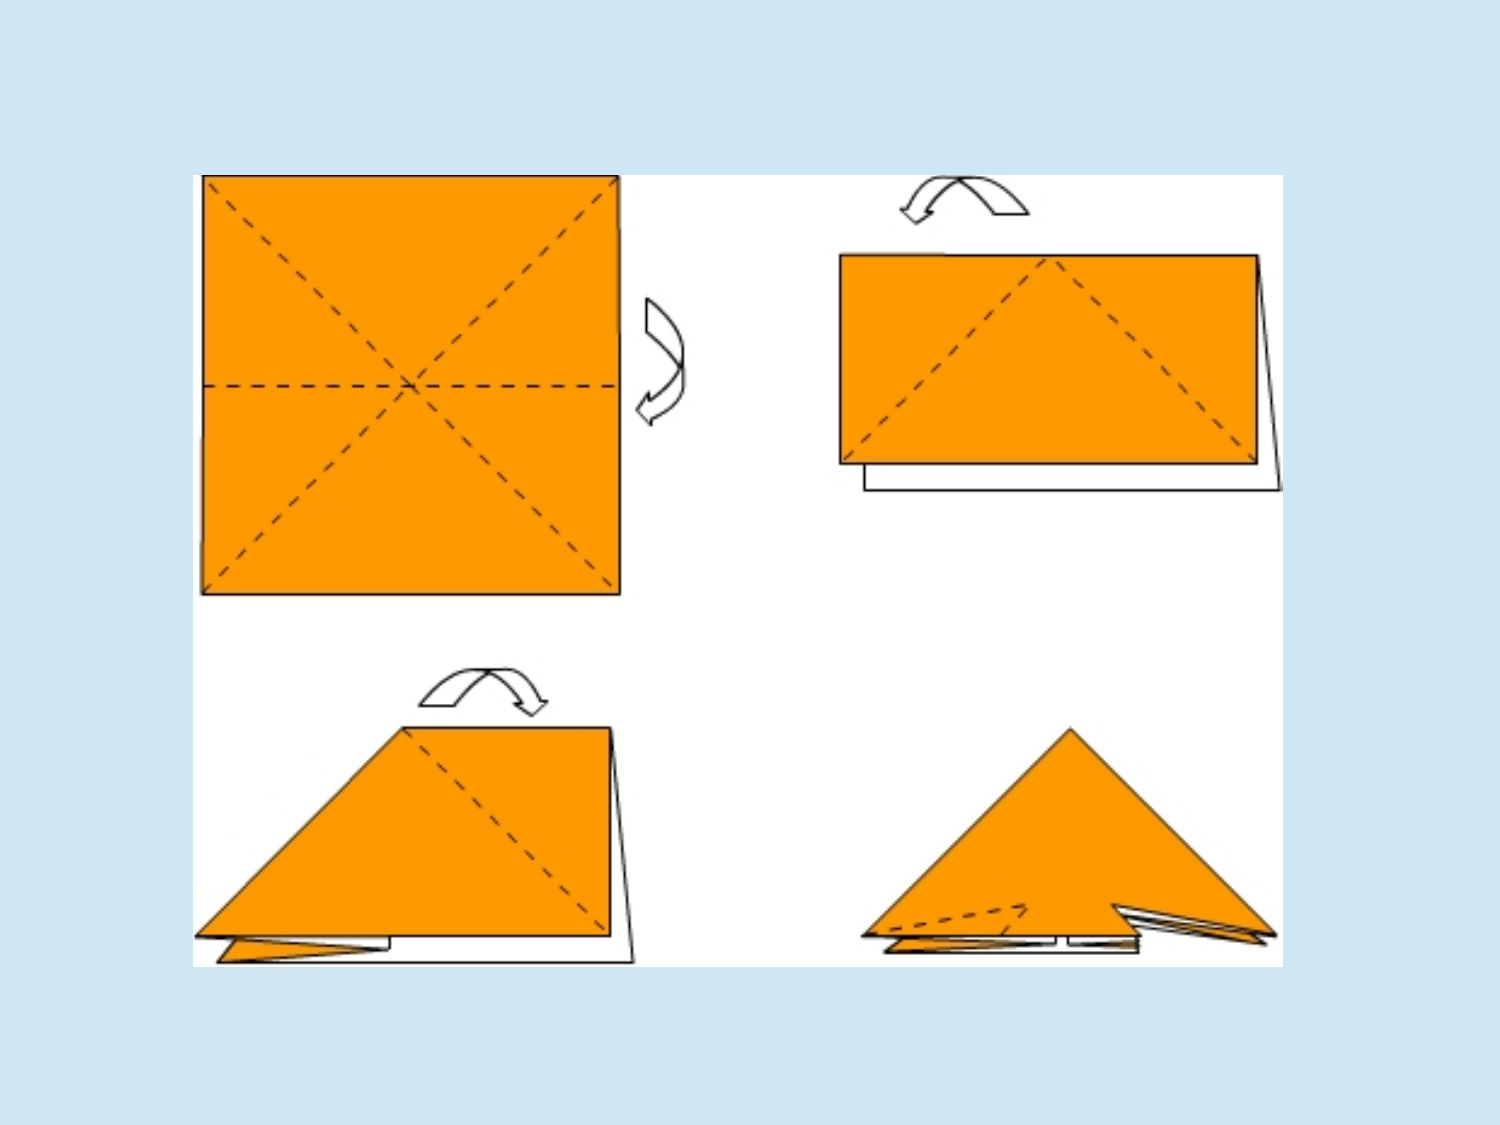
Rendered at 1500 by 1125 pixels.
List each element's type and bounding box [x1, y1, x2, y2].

picture [193, 175, 1283, 967]
